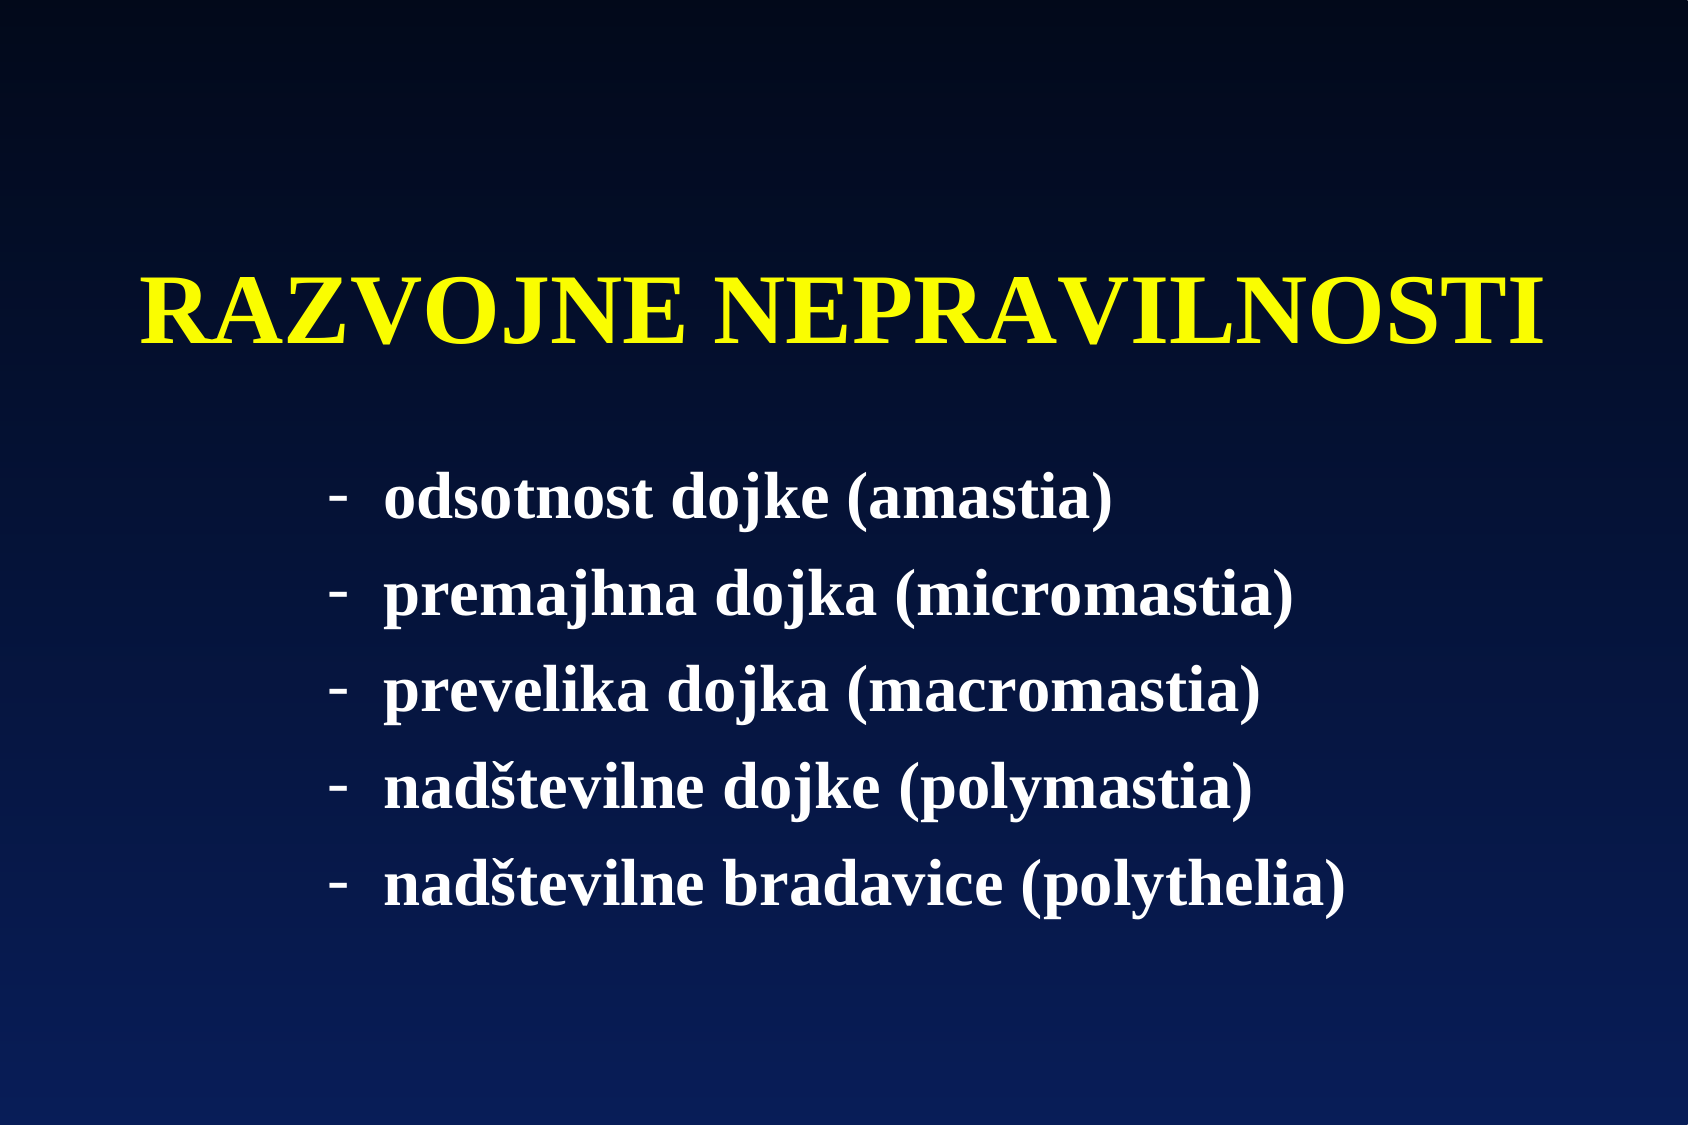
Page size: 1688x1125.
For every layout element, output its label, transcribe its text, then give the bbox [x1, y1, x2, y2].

list odsotnost dojke (amastia) premajhna dojka (micromastia) prevelika dojka (macromastia) nadštevilne dojke (polymastia) nadštevilne bradavice (polythelia) [312, 444, 1399, 953]
title RAZVOJNE NEPRAVILNOSTI [0, 184, 1688, 423]
